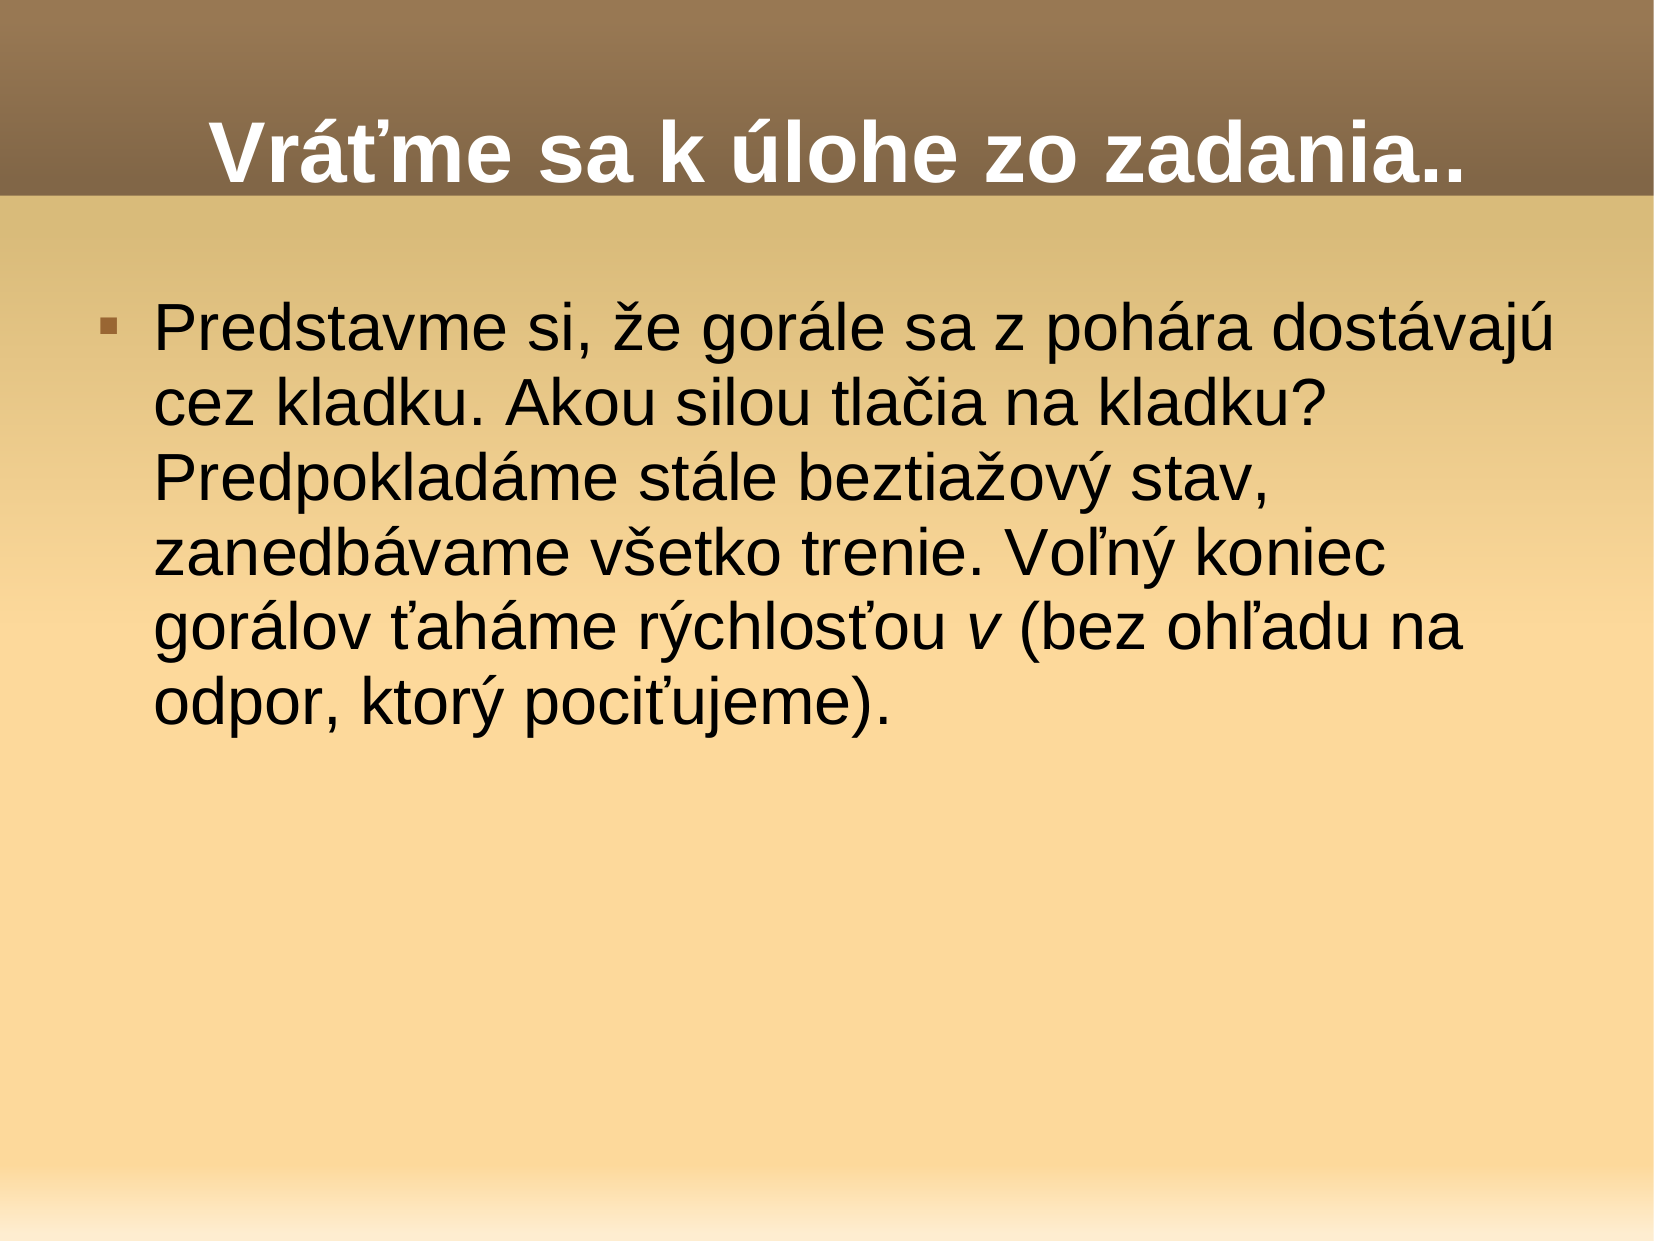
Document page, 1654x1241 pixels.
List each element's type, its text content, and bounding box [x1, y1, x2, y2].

title Vráťme sa k úlohe zo zadania.. [82, 49, 1571, 257]
list Predstavme si, že gorále sa z pohára dostávajú cez kladku. Akou silou tlačia na kladku? Predpokladáme stále beztiažový stav, zanedbávame všetko trenie. Voľný koniec gorálov ťaháme rýchlosťou v (bez ohľadu na odpor, ktorý pociťujeme). [82, 290, 1571, 1109]
picture [0, 0, 1654, 1241]
